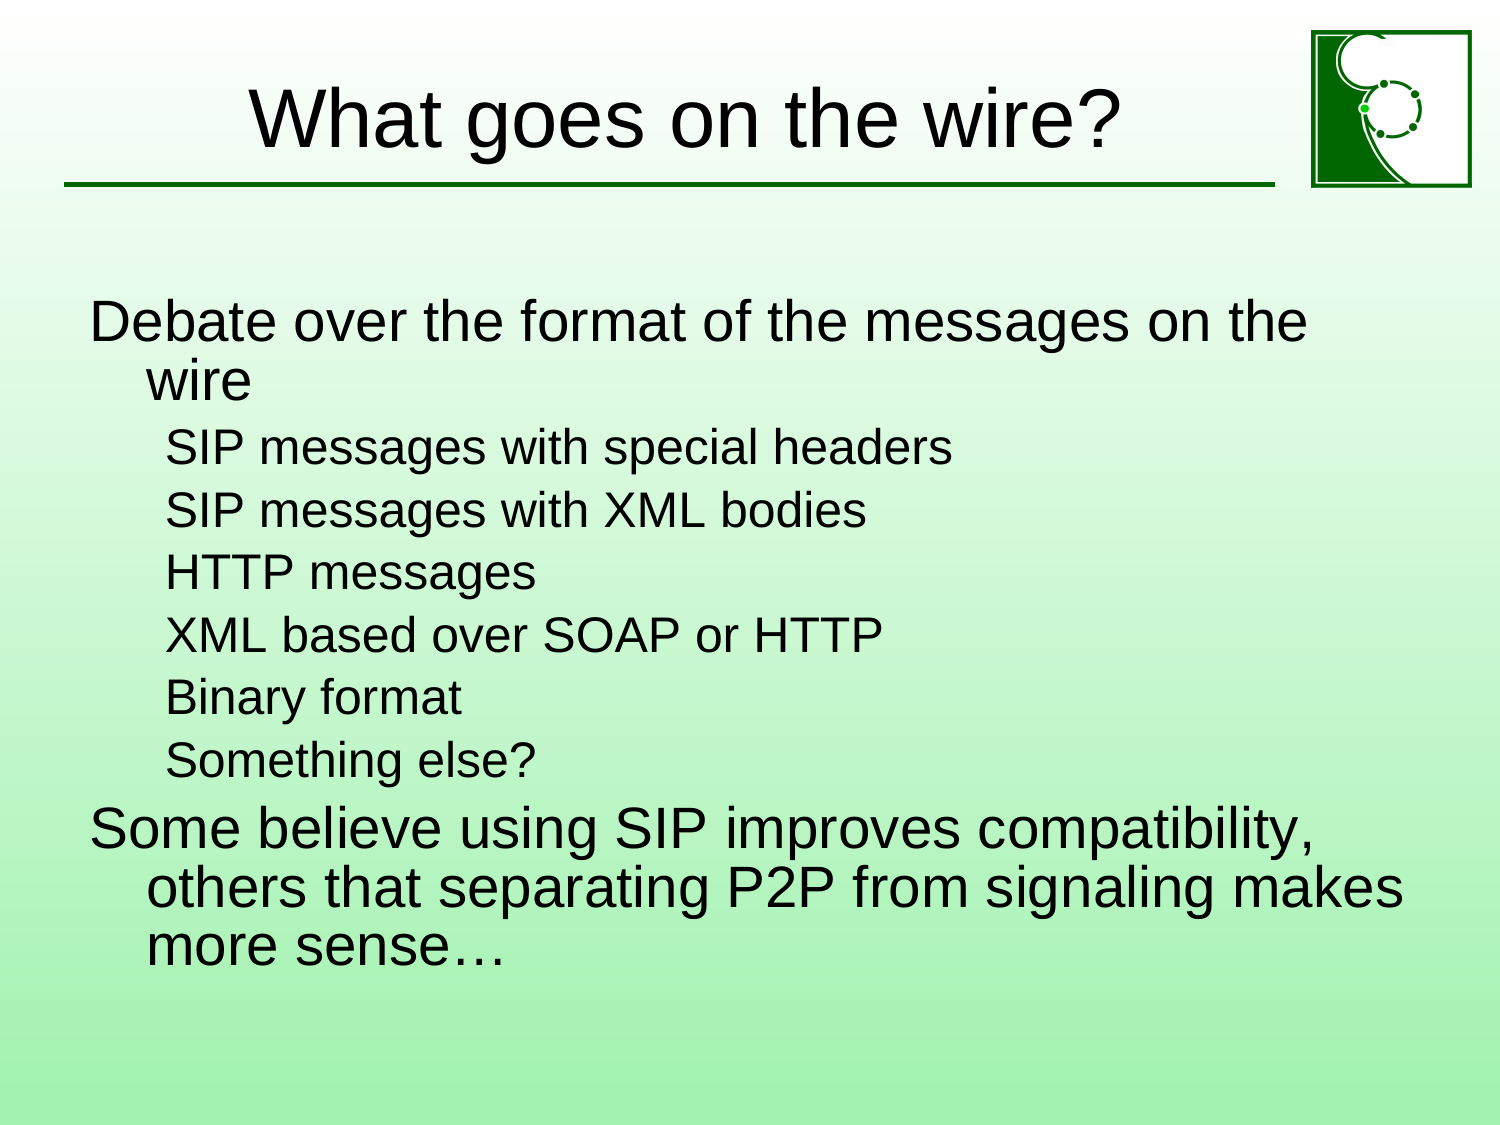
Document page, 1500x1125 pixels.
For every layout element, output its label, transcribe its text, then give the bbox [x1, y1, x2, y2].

list Debate over the format of the messages on the wire SIP messages with special headers SIP messages with XML bodies HTTP messages XML based over SOAP or HTTP Binary format Something else? Some believe using SIP improves compatibility, others that separating P2P from signaling makes more sense… [75, 287, 1426, 1031]
title What goes on the wire? [76, 24, 1295, 213]
picture [1311, 30, 1472, 188]
